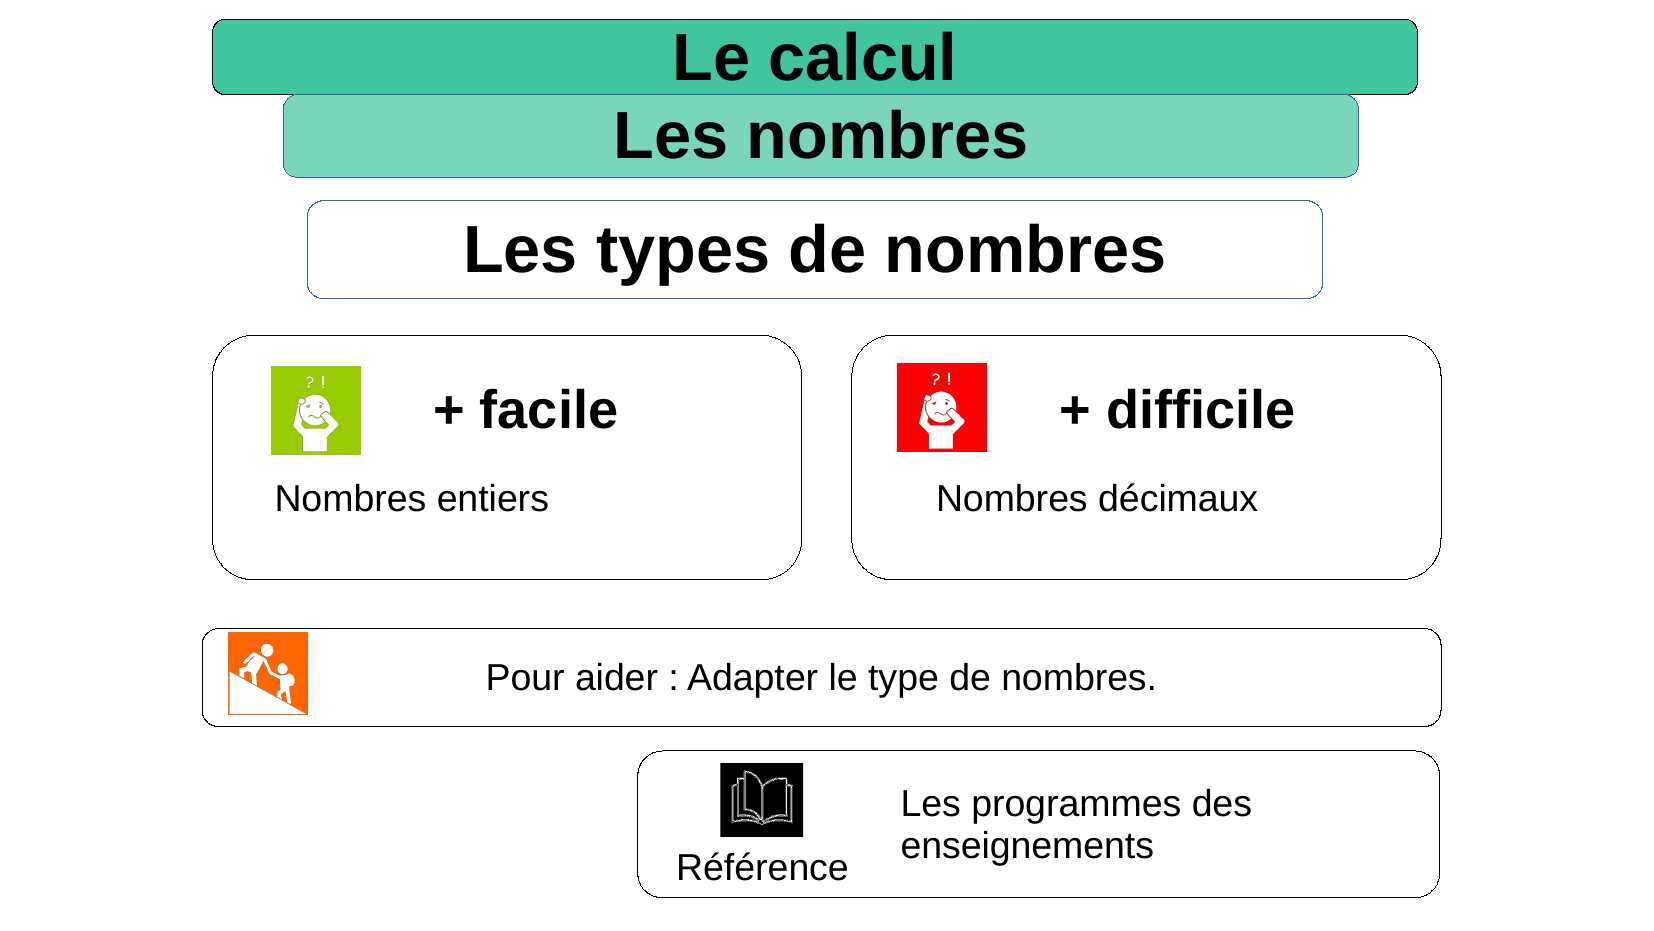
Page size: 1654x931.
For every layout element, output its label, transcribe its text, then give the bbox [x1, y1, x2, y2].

text_box Les nombres [283, 94, 1359, 178]
text_box + difficile [1008, 371, 1347, 450]
text_box Pour aider : Adapter le type de nombres. [202, 628, 1442, 727]
text_box Les types de nombres [307, 200, 1323, 299]
picture [271, 366, 361, 455]
text_box Le calcul [212, 19, 1418, 95]
picture [897, 363, 987, 452]
text_box Les programmes des enseignements [885, 775, 1418, 875]
text_box Nombres décimaux [921, 469, 1406, 529]
picture [720, 763, 804, 837]
text_box + facile [356, 371, 696, 450]
text_box Référence [661, 838, 875, 898]
picture [228, 632, 308, 715]
text_box Nombres entiers [259, 469, 745, 529]
